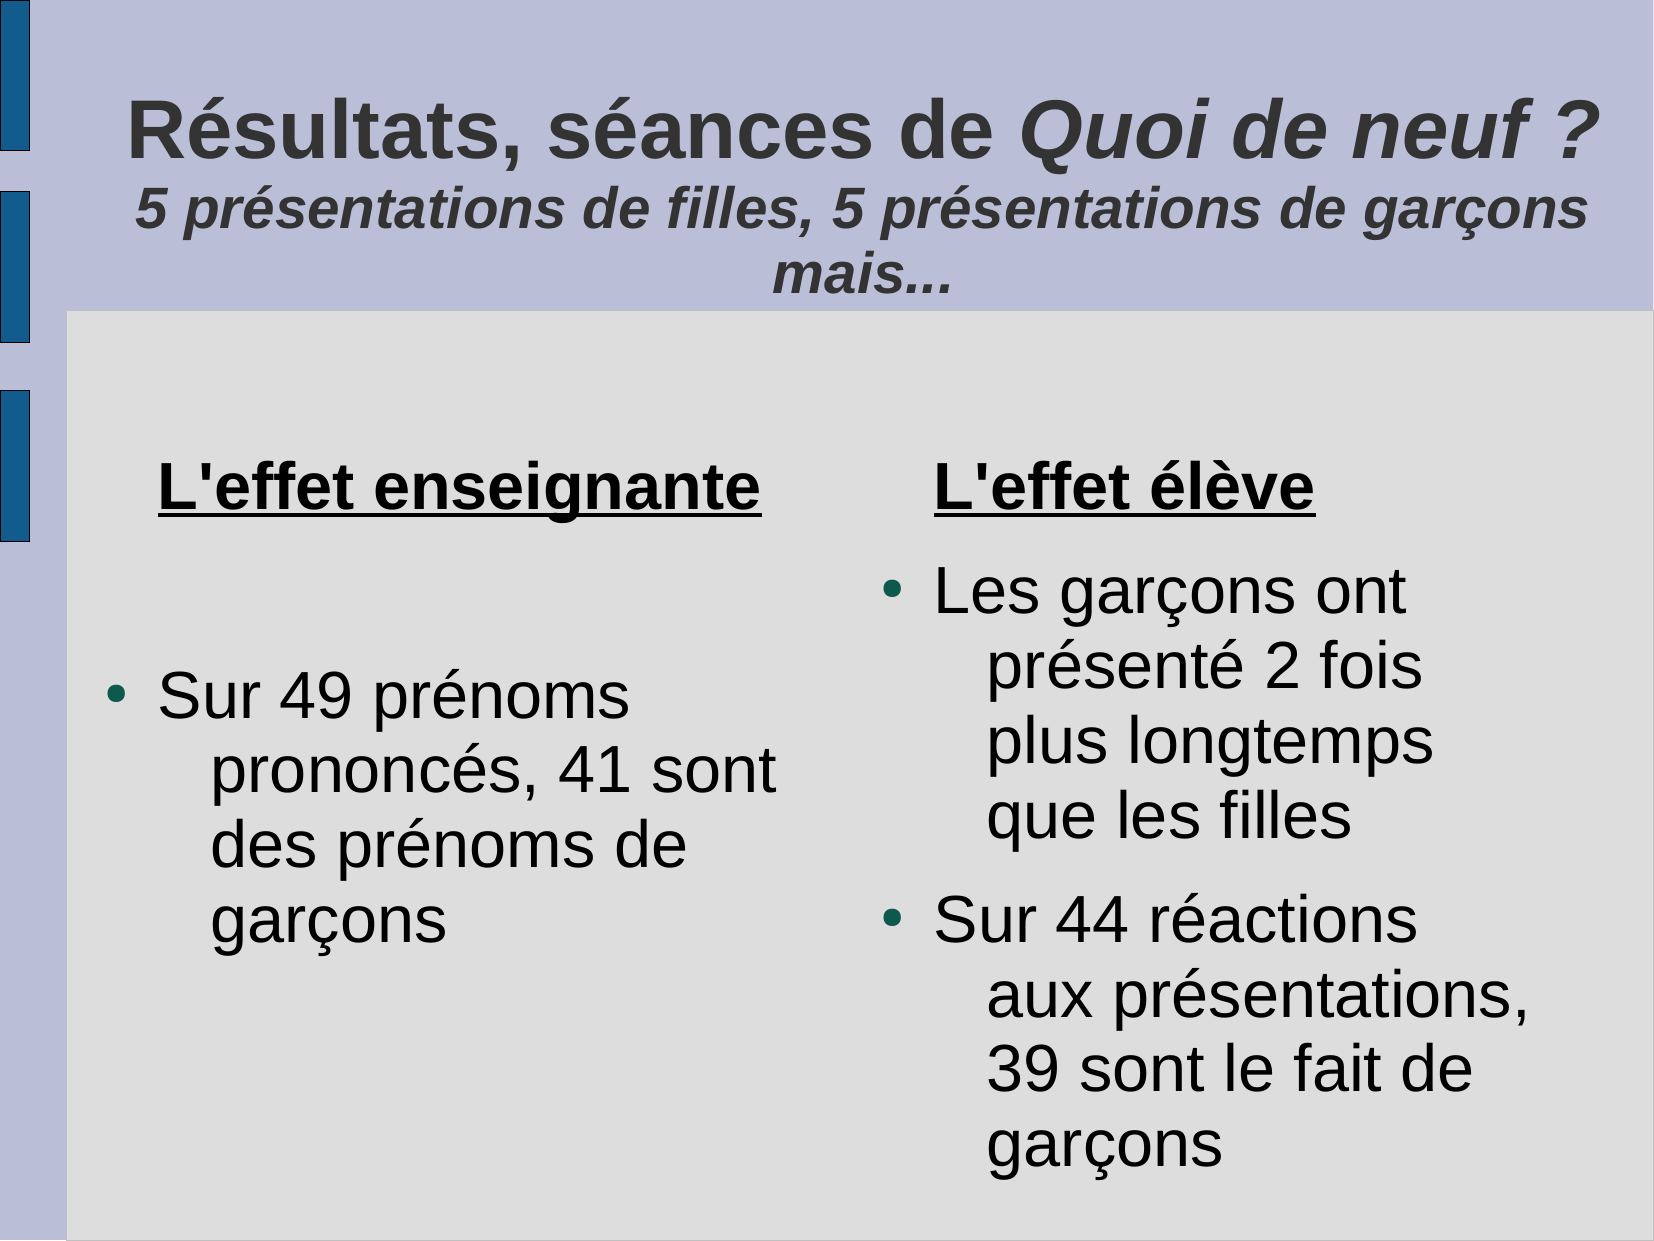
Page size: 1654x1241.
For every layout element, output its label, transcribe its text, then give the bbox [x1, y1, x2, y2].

list L'effet enseignante Sur 49 prénoms prononcés, 41 sont des prénoms de garçons [69, 344, 811, 1112]
list L'effet élève Les garçons ont présenté 2 fois plus longtemps que les filles Sur 44 réactions aux présentations, 39 sont le fait de garçons [845, 344, 1535, 1182]
title Résultats, séances de Quoi de neuf ? 5 présentations de filles, 5 présentations de garçons mais... [121, 81, 1607, 308]
